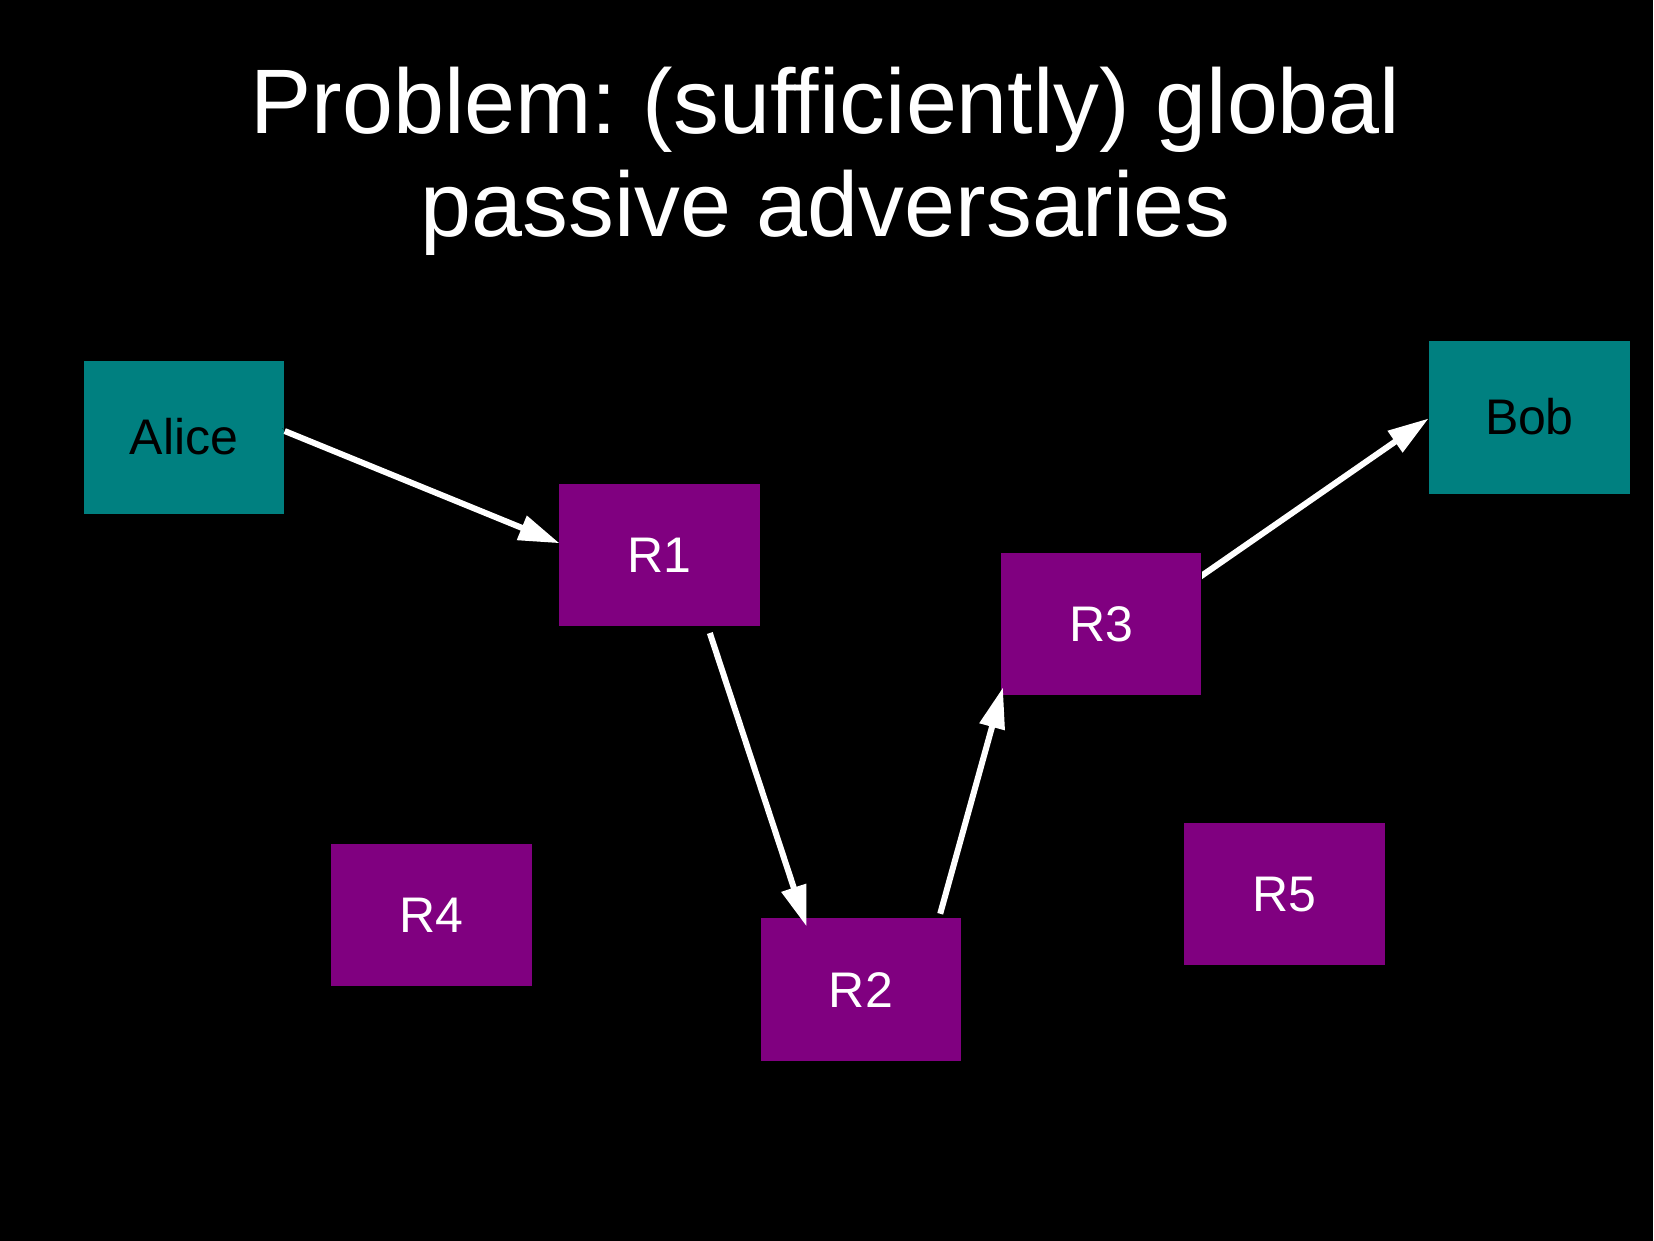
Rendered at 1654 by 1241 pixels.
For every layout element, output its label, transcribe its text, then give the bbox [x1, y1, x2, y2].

text_box Bob [1428, 340, 1631, 495]
text_box R5 [1183, 822, 1386, 966]
text_box Alice [83, 360, 285, 515]
title Problem: (sufficiently) global passive adversaries [82, 49, 1571, 257]
text_box R1 [558, 483, 761, 627]
text_box R4 [330, 843, 533, 987]
text_box R3 [1000, 552, 1202, 696]
text_box R2 [760, 917, 962, 1062]
